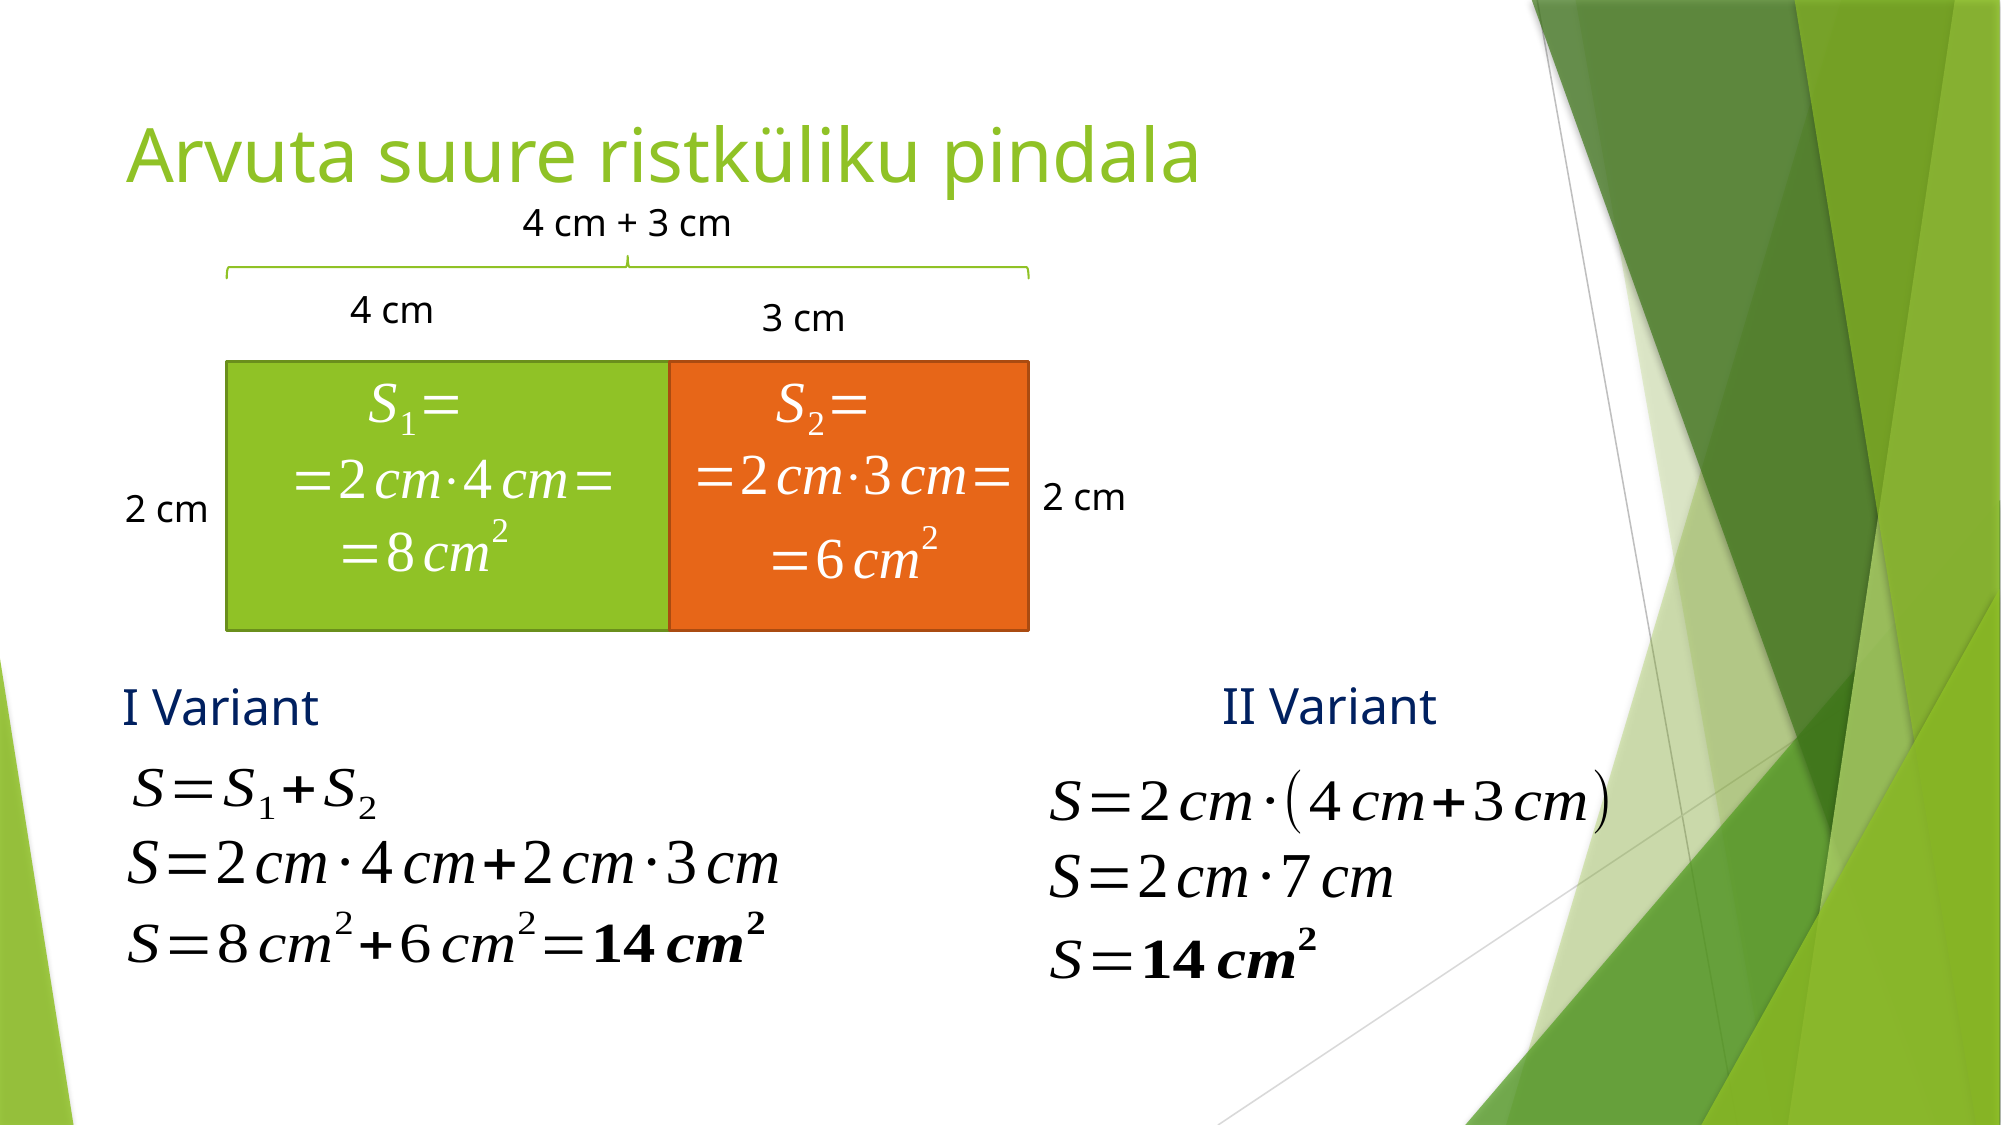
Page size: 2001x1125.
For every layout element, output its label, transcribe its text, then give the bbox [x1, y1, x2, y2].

text_box II Variant [1207, 667, 1452, 743]
chart [360, 370, 478, 443]
text_box [226, 361, 1029, 631]
text_box 4 cm [335, 278, 450, 339]
chart [118, 756, 788, 898]
chart [277, 446, 631, 584]
chart [679, 370, 1029, 508]
chart [118, 903, 773, 975]
chart [1040, 920, 1325, 991]
chart [1040, 766, 1621, 838]
chart [1040, 840, 1402, 912]
text_box 2 cm [110, 477, 224, 538]
text_box 3 cm [747, 286, 861, 347]
text_box 4 cm + 3 cm [507, 191, 747, 252]
text_box 2 cm [1027, 465, 1142, 526]
text_box I Variant [107, 667, 335, 743]
chart [754, 518, 945, 591]
title Arvuta suure ristküliku pindala [111, 99, 1522, 317]
